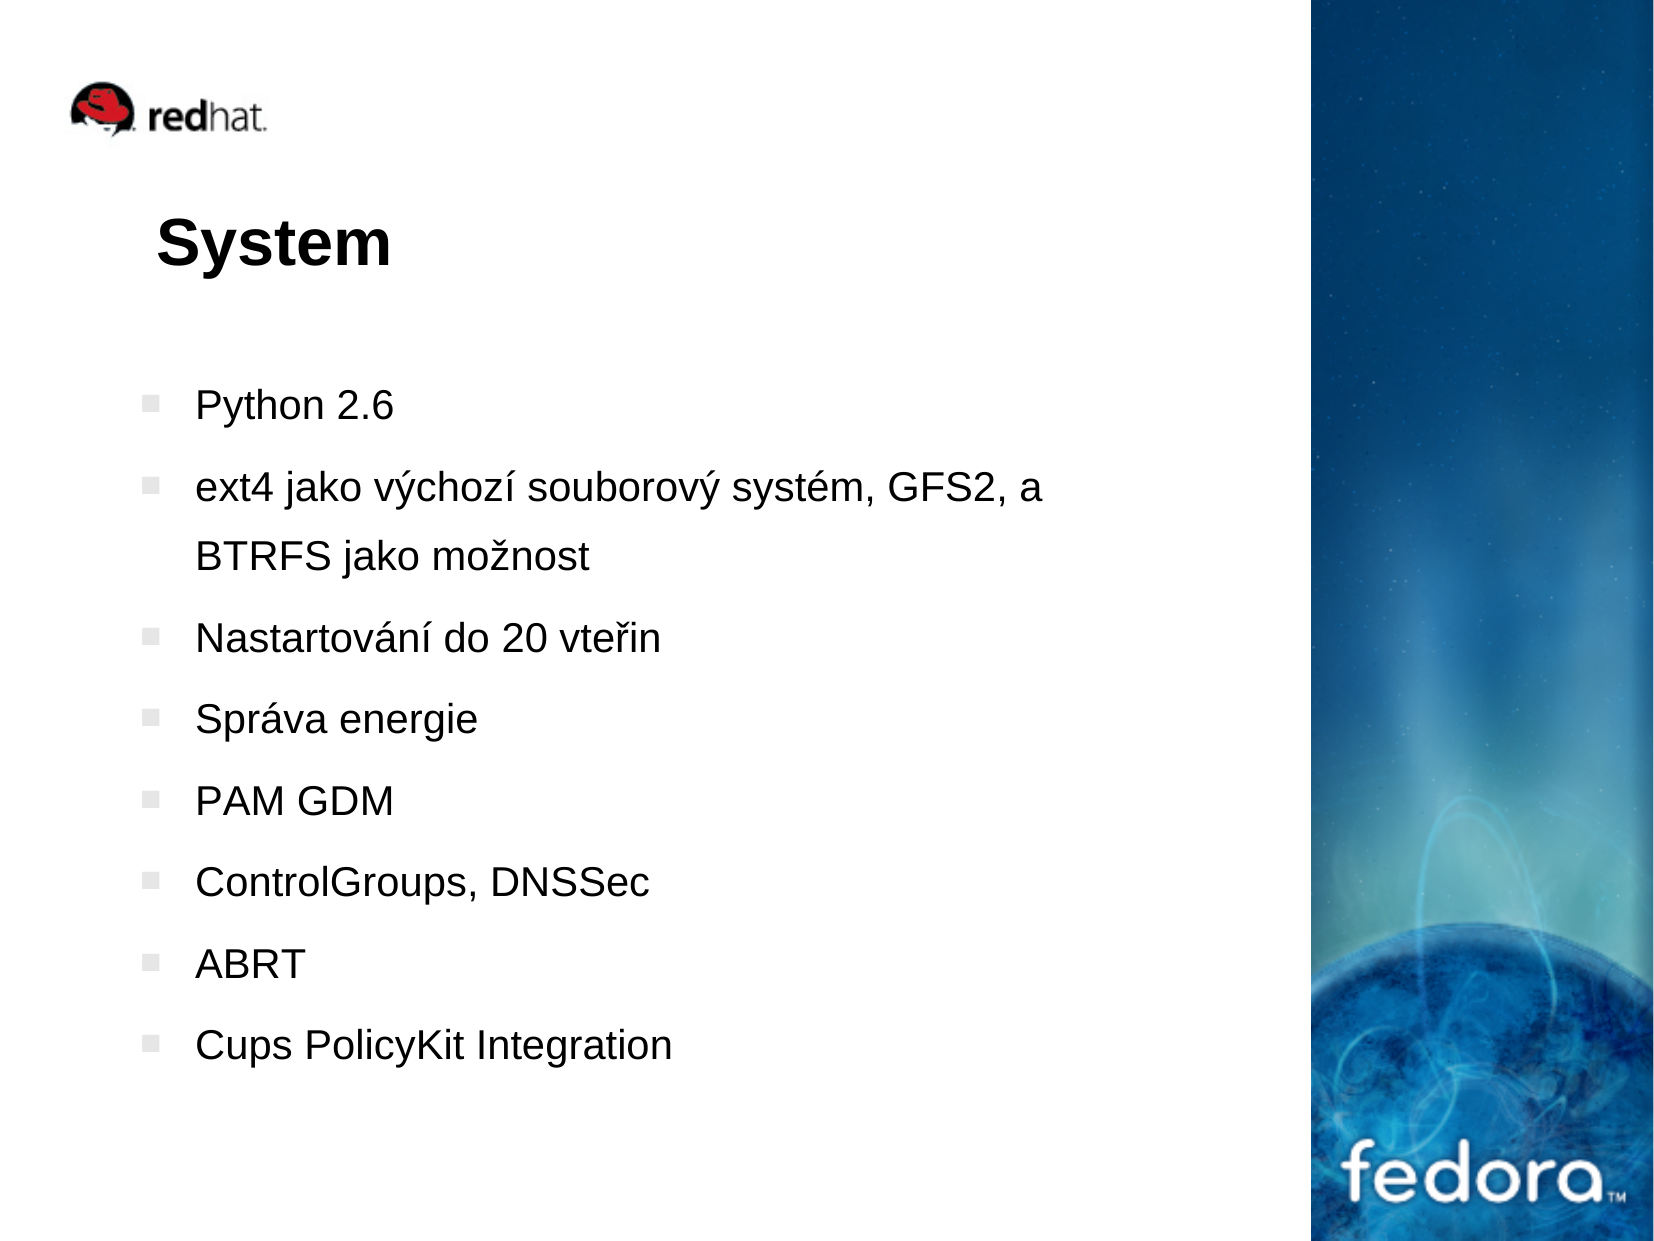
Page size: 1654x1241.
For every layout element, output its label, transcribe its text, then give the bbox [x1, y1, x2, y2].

title System [156, 196, 1311, 288]
picture [0, 0, 1654, 1241]
list Python 2.6 ext4 jako výchozí souborový systém, GFS2, a BTRFS jako možnost Nastartování do 20 vteřin Správa energie PAM GDM ControlGroups, DNSSec ABRT Cups PolicyKit Integration [124, 358, 1125, 1157]
